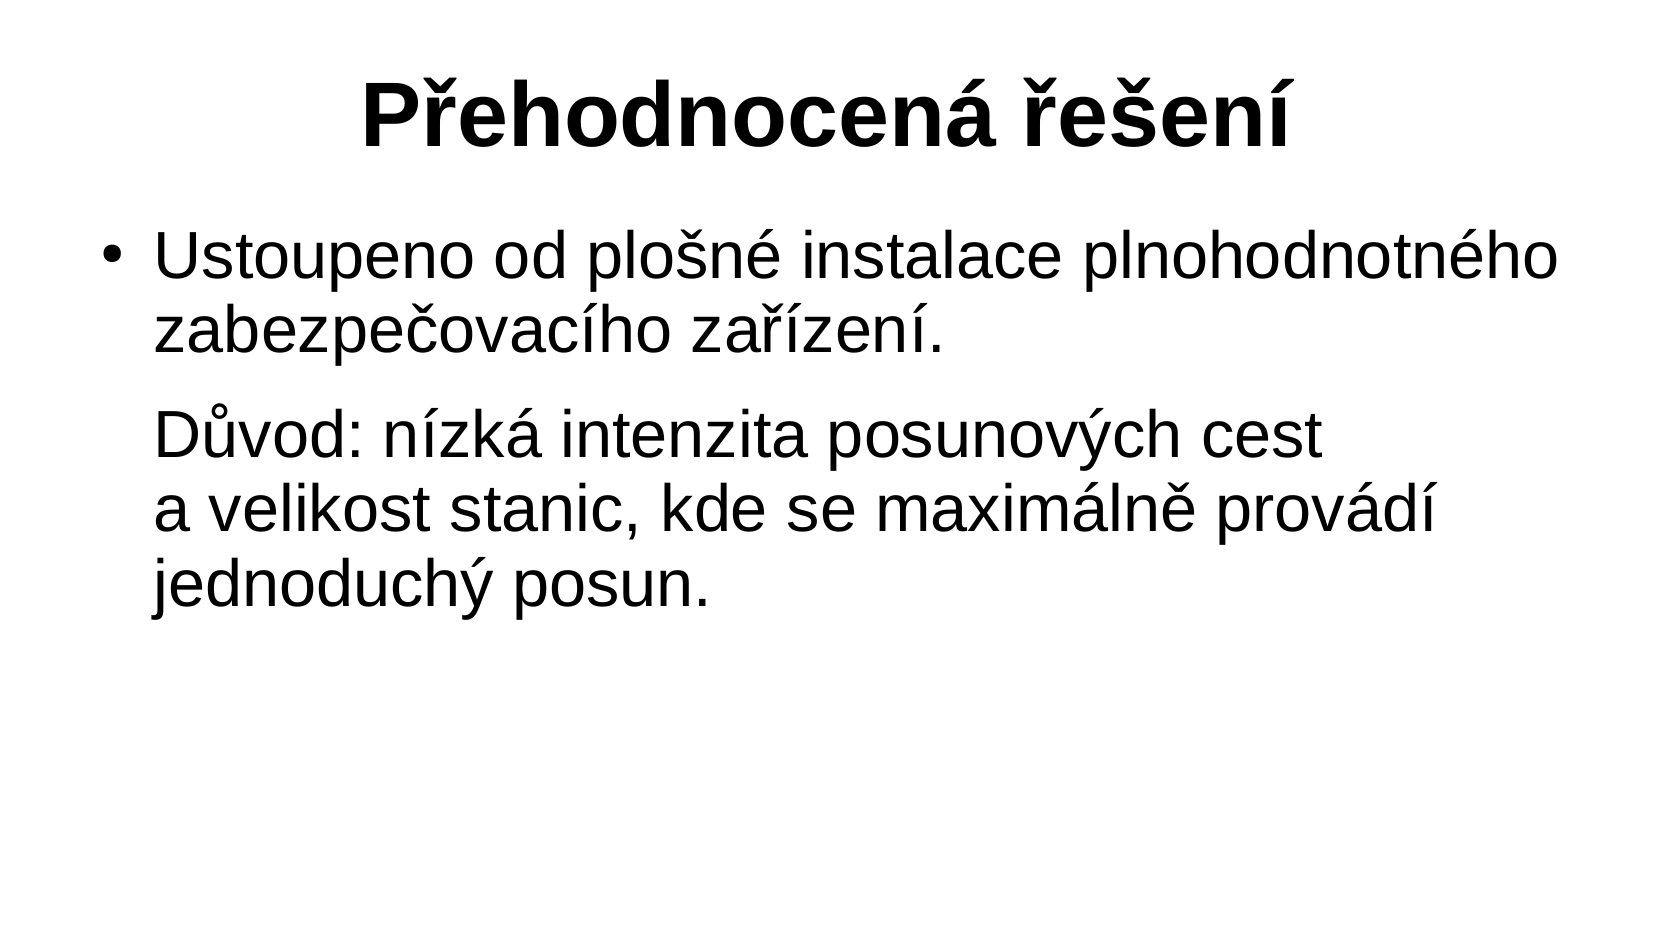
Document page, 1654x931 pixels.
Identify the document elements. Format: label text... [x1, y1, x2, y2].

title Přehodnocená řešení [82, 37, 1571, 193]
list Ustoupeno od plošné instalace plnohodnotného zabezpečovacího zařízení. Důvod: nízká intenzita posunových cest a velikost stanic, kde se maximálně provádí jednoduchý posun. [82, 217, 1571, 758]
